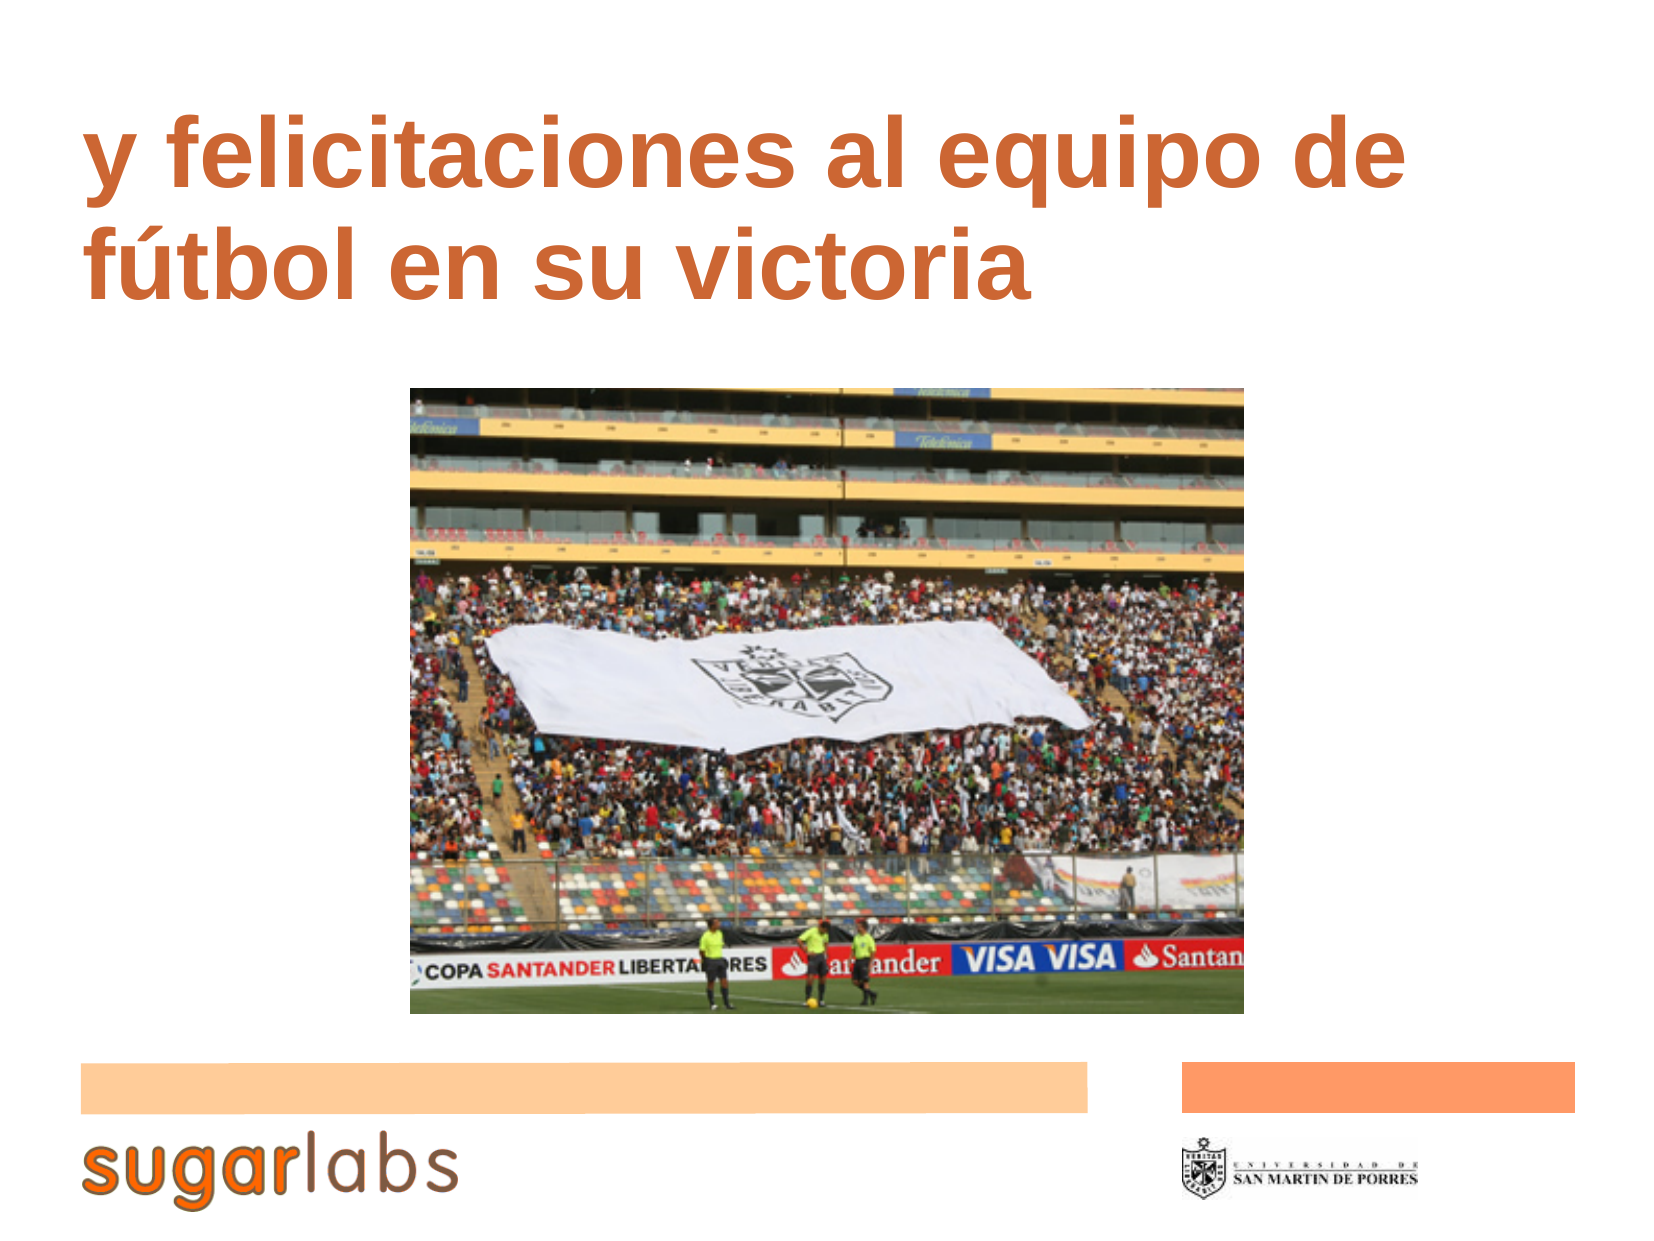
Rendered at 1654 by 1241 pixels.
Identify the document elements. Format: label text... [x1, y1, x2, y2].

title y felicitaciones al equipo de fútbol en su victoria [82, 0, 1571, 347]
picture [410, 388, 1244, 1014]
picture [82, 1130, 458, 1212]
picture [1182, 1137, 1418, 1200]
